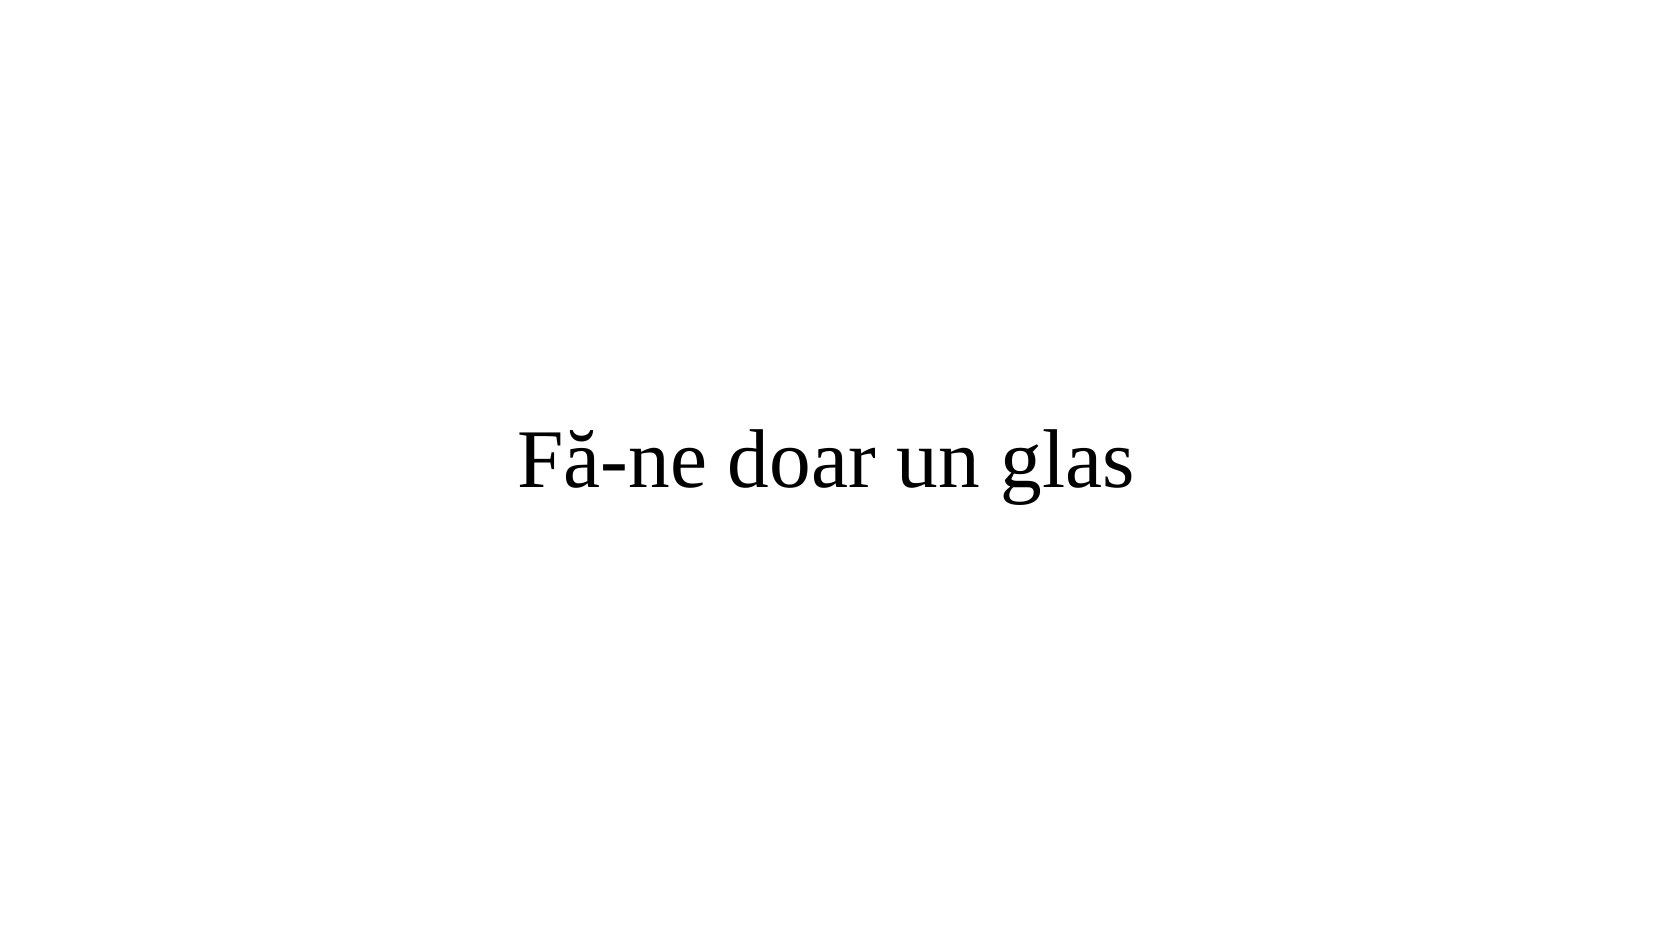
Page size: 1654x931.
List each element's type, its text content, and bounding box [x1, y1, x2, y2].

subtitle Fă-ne doar un glas [0, 396, 1654, 505]
